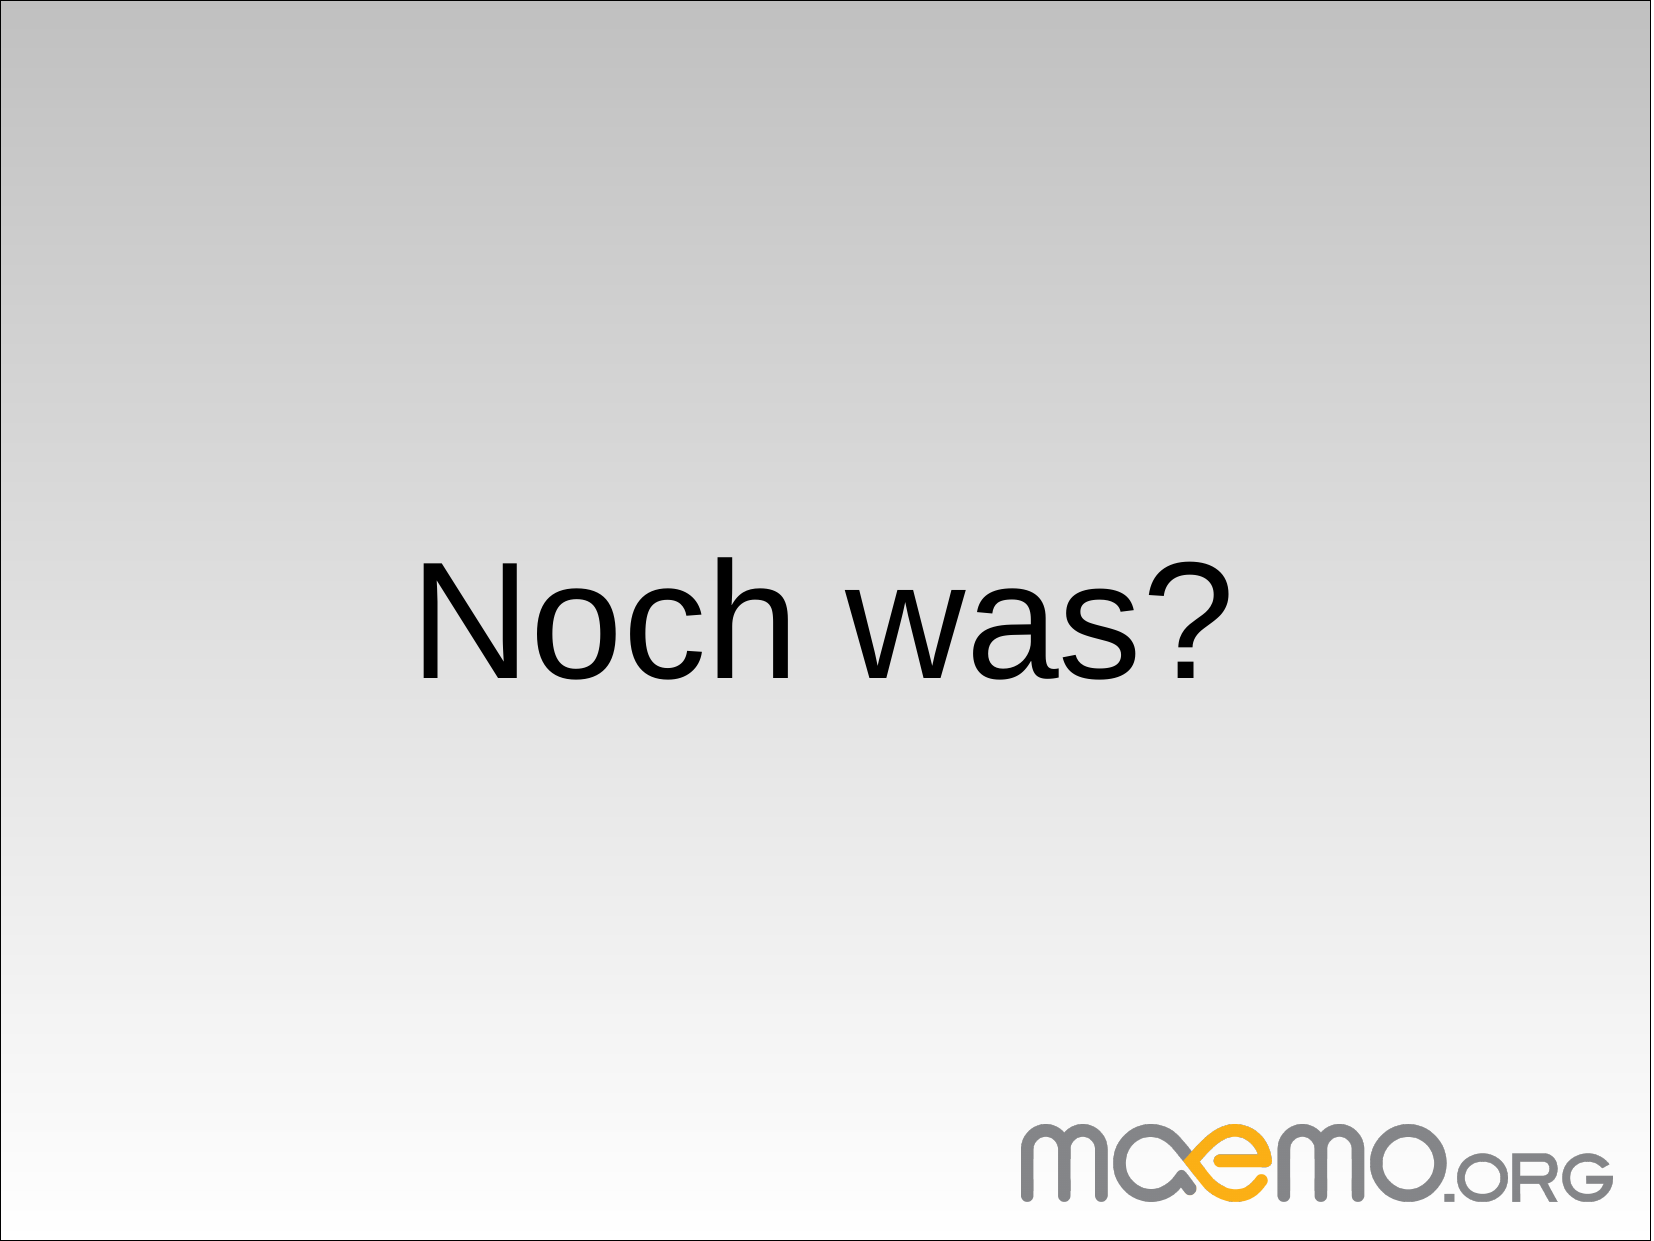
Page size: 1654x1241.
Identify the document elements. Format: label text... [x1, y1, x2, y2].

text_box Noch was? [395, 519, 1259, 751]
picture [1021, 1124, 1613, 1202]
